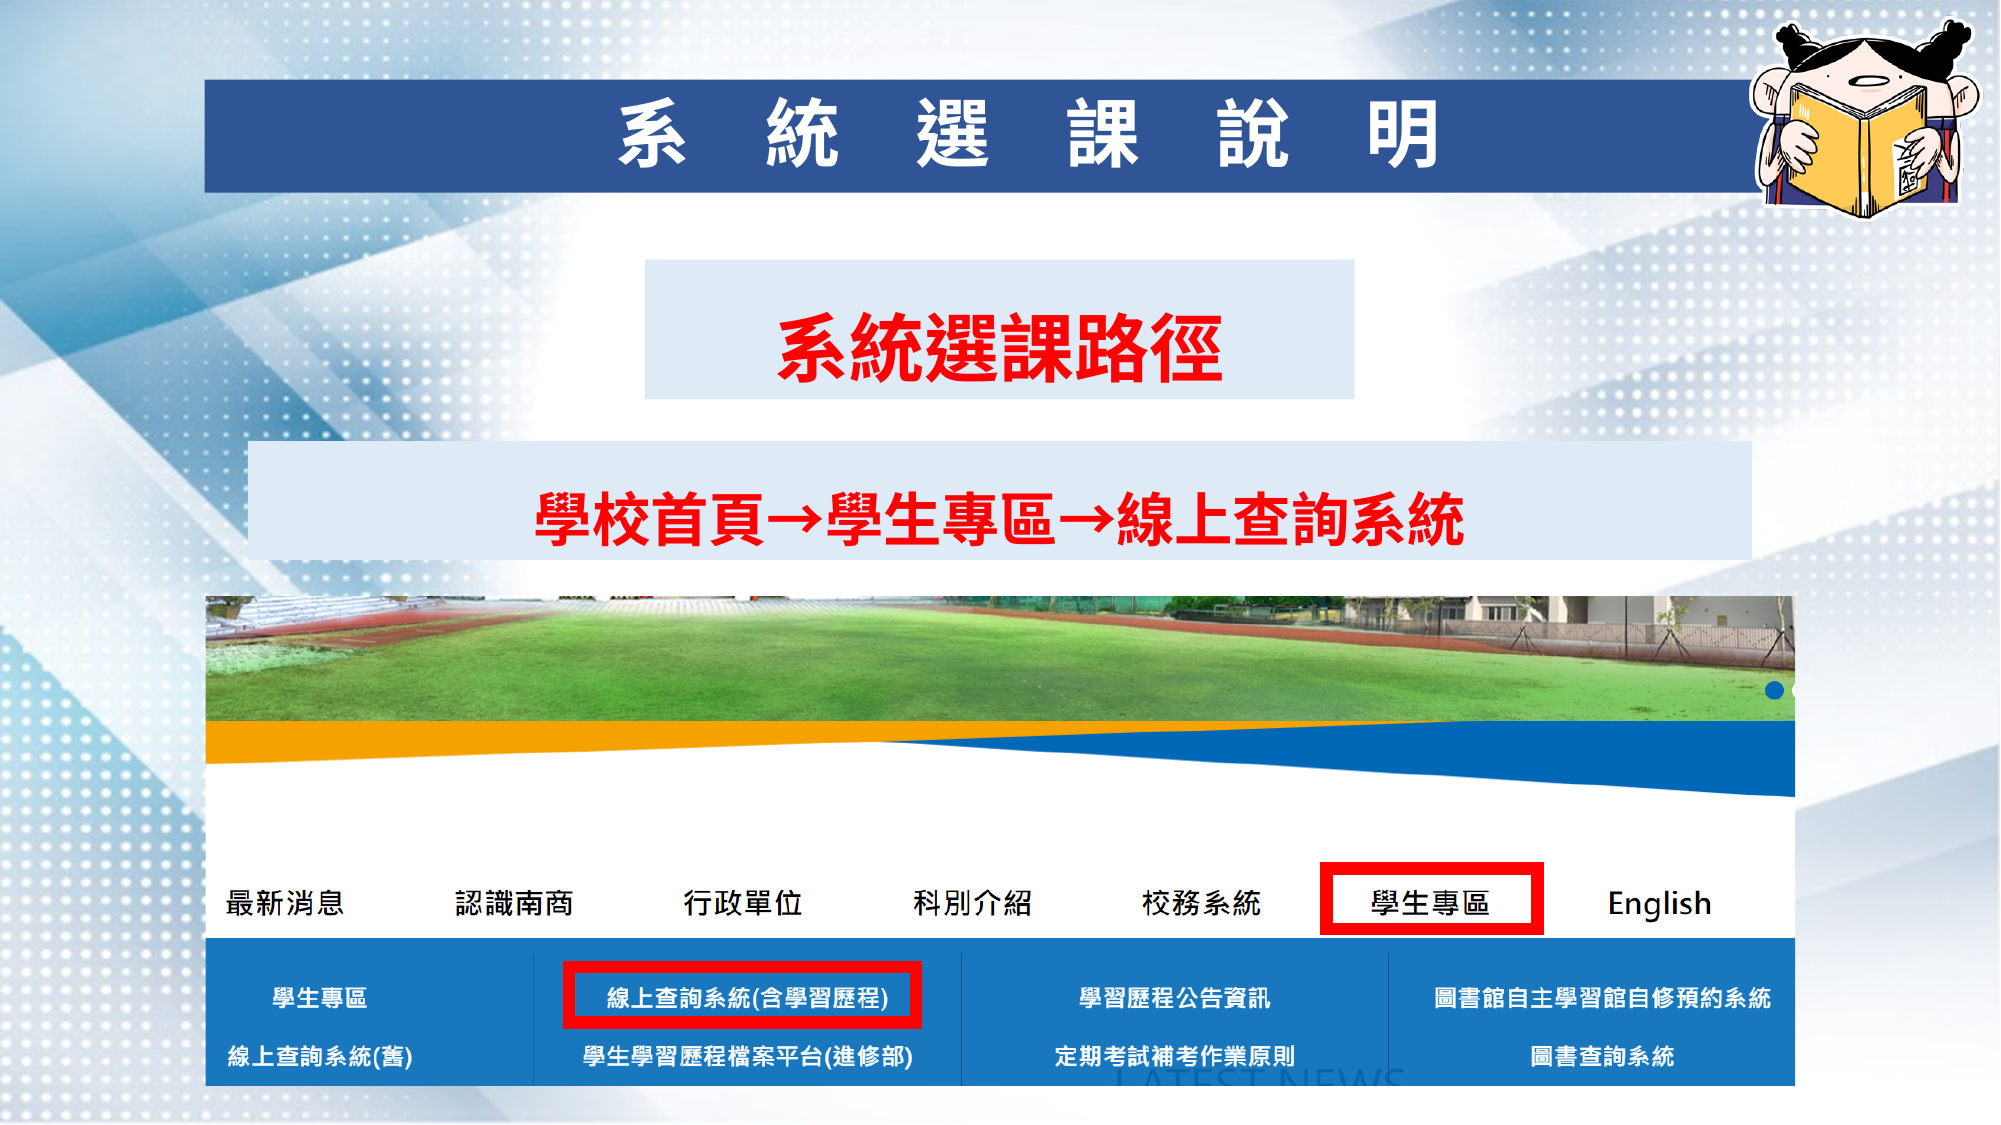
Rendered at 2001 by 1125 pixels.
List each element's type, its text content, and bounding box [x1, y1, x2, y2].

text_box 系統選課路徑 [645, 259, 1355, 400]
text_box 系 統 選 課 說 明 [204, 79, 1730, 193]
text_box 學校首頁→學生專區→線上查詢系統 [247, 441, 1752, 561]
picture [0, 0, 2000, 1124]
